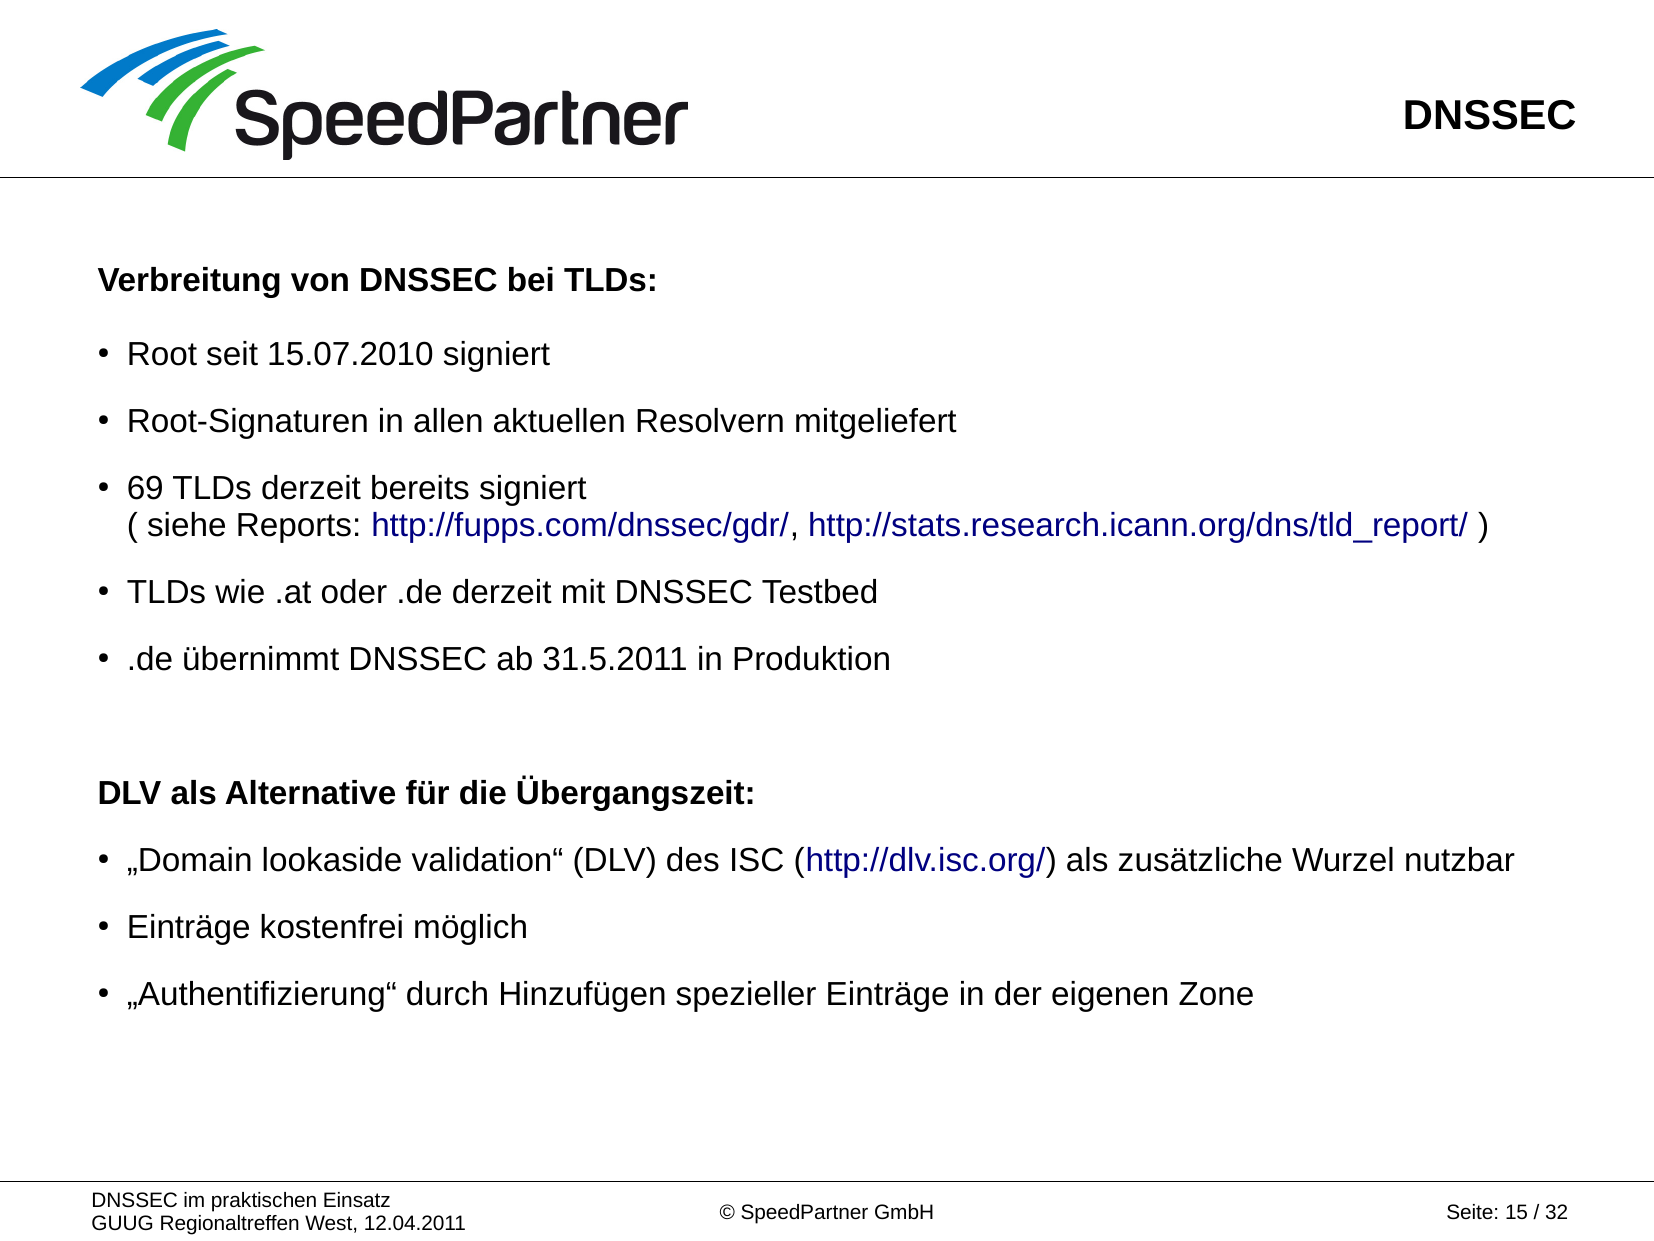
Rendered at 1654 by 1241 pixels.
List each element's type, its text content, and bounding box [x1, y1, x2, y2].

picture [80, 29, 688, 160]
title DNSSEC [590, 70, 1577, 160]
text_box Verbreitung von DNSSEC bei TLDs: Root seit 15.07.2010 signiert Root-Signaturen in allen aktuellen Resolvern mitgeliefert 69 TLDs derzeit bereits signiert ( siehe Reports: http://fupps.com/dnssec/gdr/, http://stats.research.icann.org/dns/tld_report/ ) TLDs wie .at oder .de derzeit mit DNSSEC Testbed .de übernimmt DNSSEC ab 31.5.2011 in Produktion DLV als Alternative für die Übergangszeit: „Domain lookaside validation“ (DLV) des ISC (http://dlv.isc.org/) als zusätzliche Wurzel nutzbar Einträge kostenfrei möglich „Authentifizierung“ durch Hinzufügen spezieller Einträge in der eigenen Zone [82, 253, 1565, 1151]
